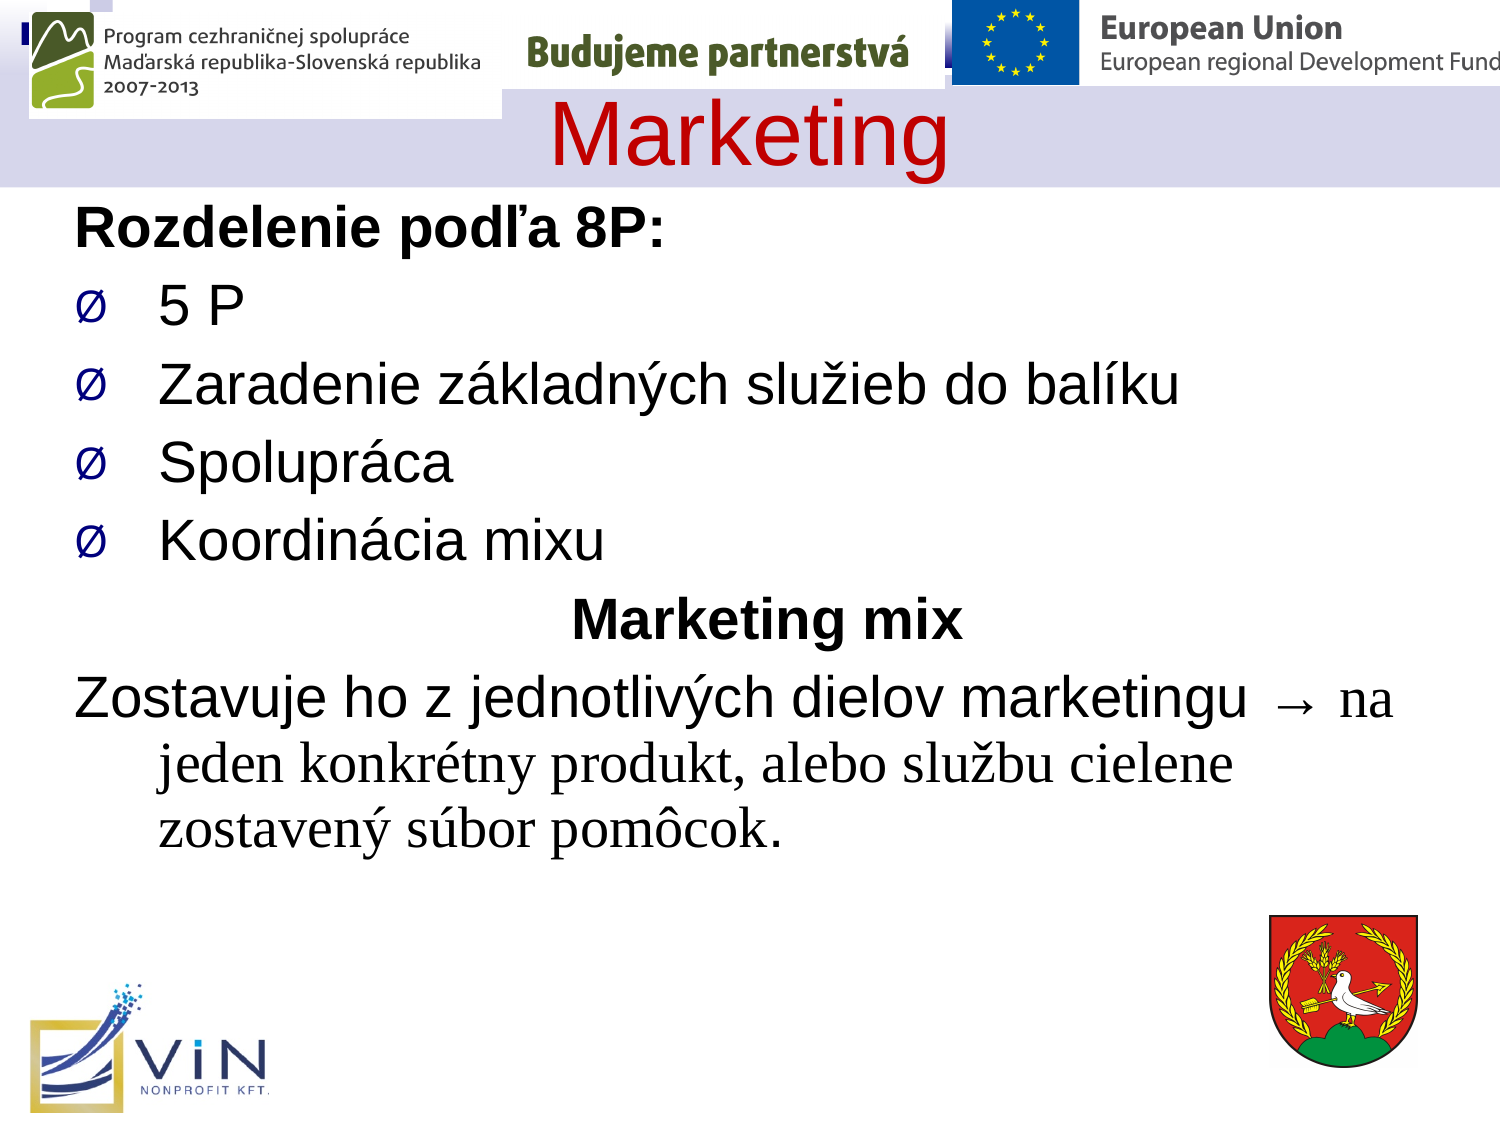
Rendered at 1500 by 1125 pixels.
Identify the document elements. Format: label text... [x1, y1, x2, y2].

picture [952, 0, 1500, 87]
picture [1269, 915, 1418, 1068]
picture [7, 982, 269, 1113]
picture [29, 12, 945, 119]
text_box Marketing [0, 75, 1500, 188]
list Rozdelenie podľa 8P: 5 P Zaradenie základných služieb do balíku Spolupráca Koordinácia mixu Marketing mix Zostavuje ho z jednotlivých dielov marketingu → na jeden konkrétny produkt, alebo službu cielene zostavený súbor pomôcok. [37, 188, 1475, 1125]
